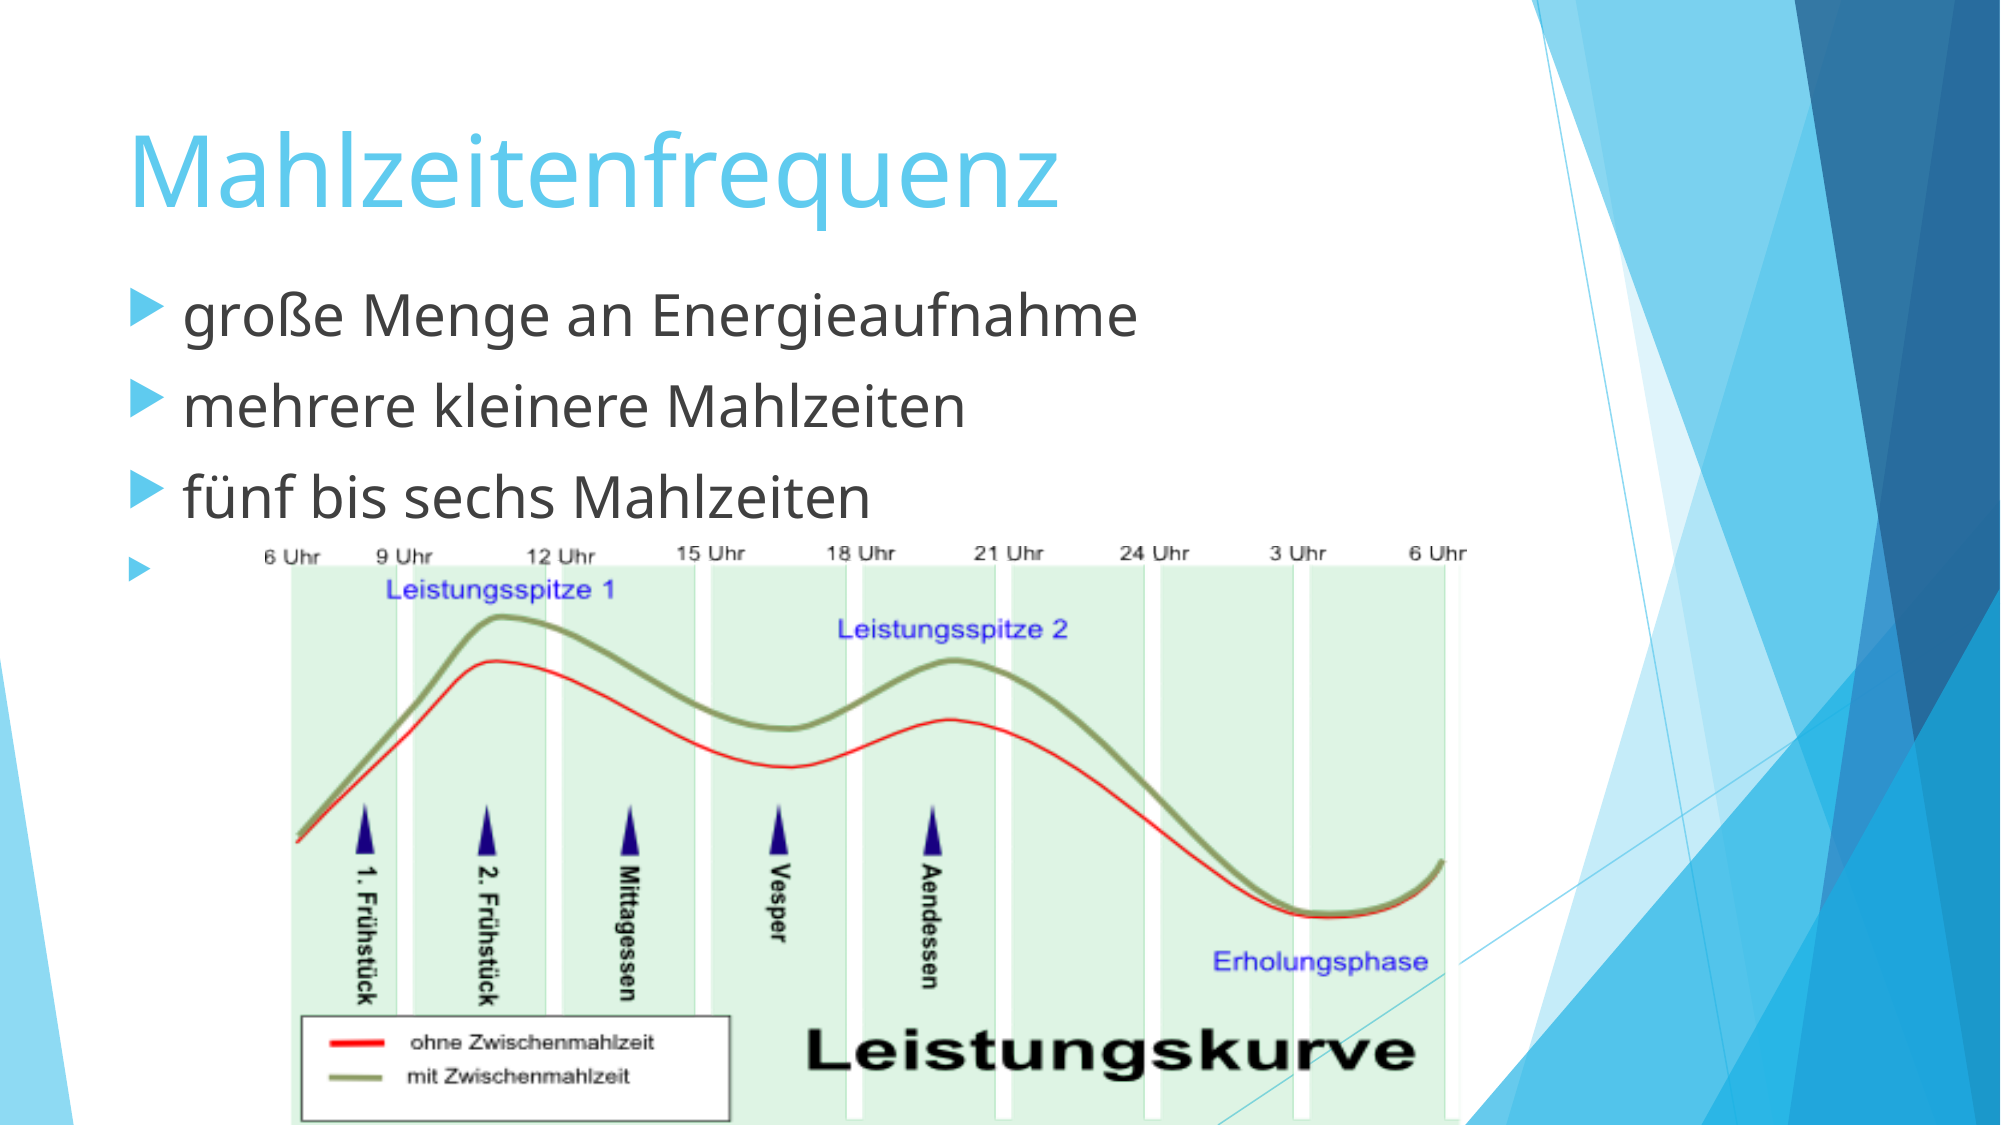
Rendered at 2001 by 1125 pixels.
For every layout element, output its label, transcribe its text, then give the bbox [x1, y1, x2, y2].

list große Menge an Energieaufnahme mehrere kleinere Mahlzeiten fünf bis sechs Mahlzeiten [111, 271, 1522, 908]
title Mahlzeitenfrequenz [111, 99, 1522, 271]
picture [265, 546, 1467, 1125]
